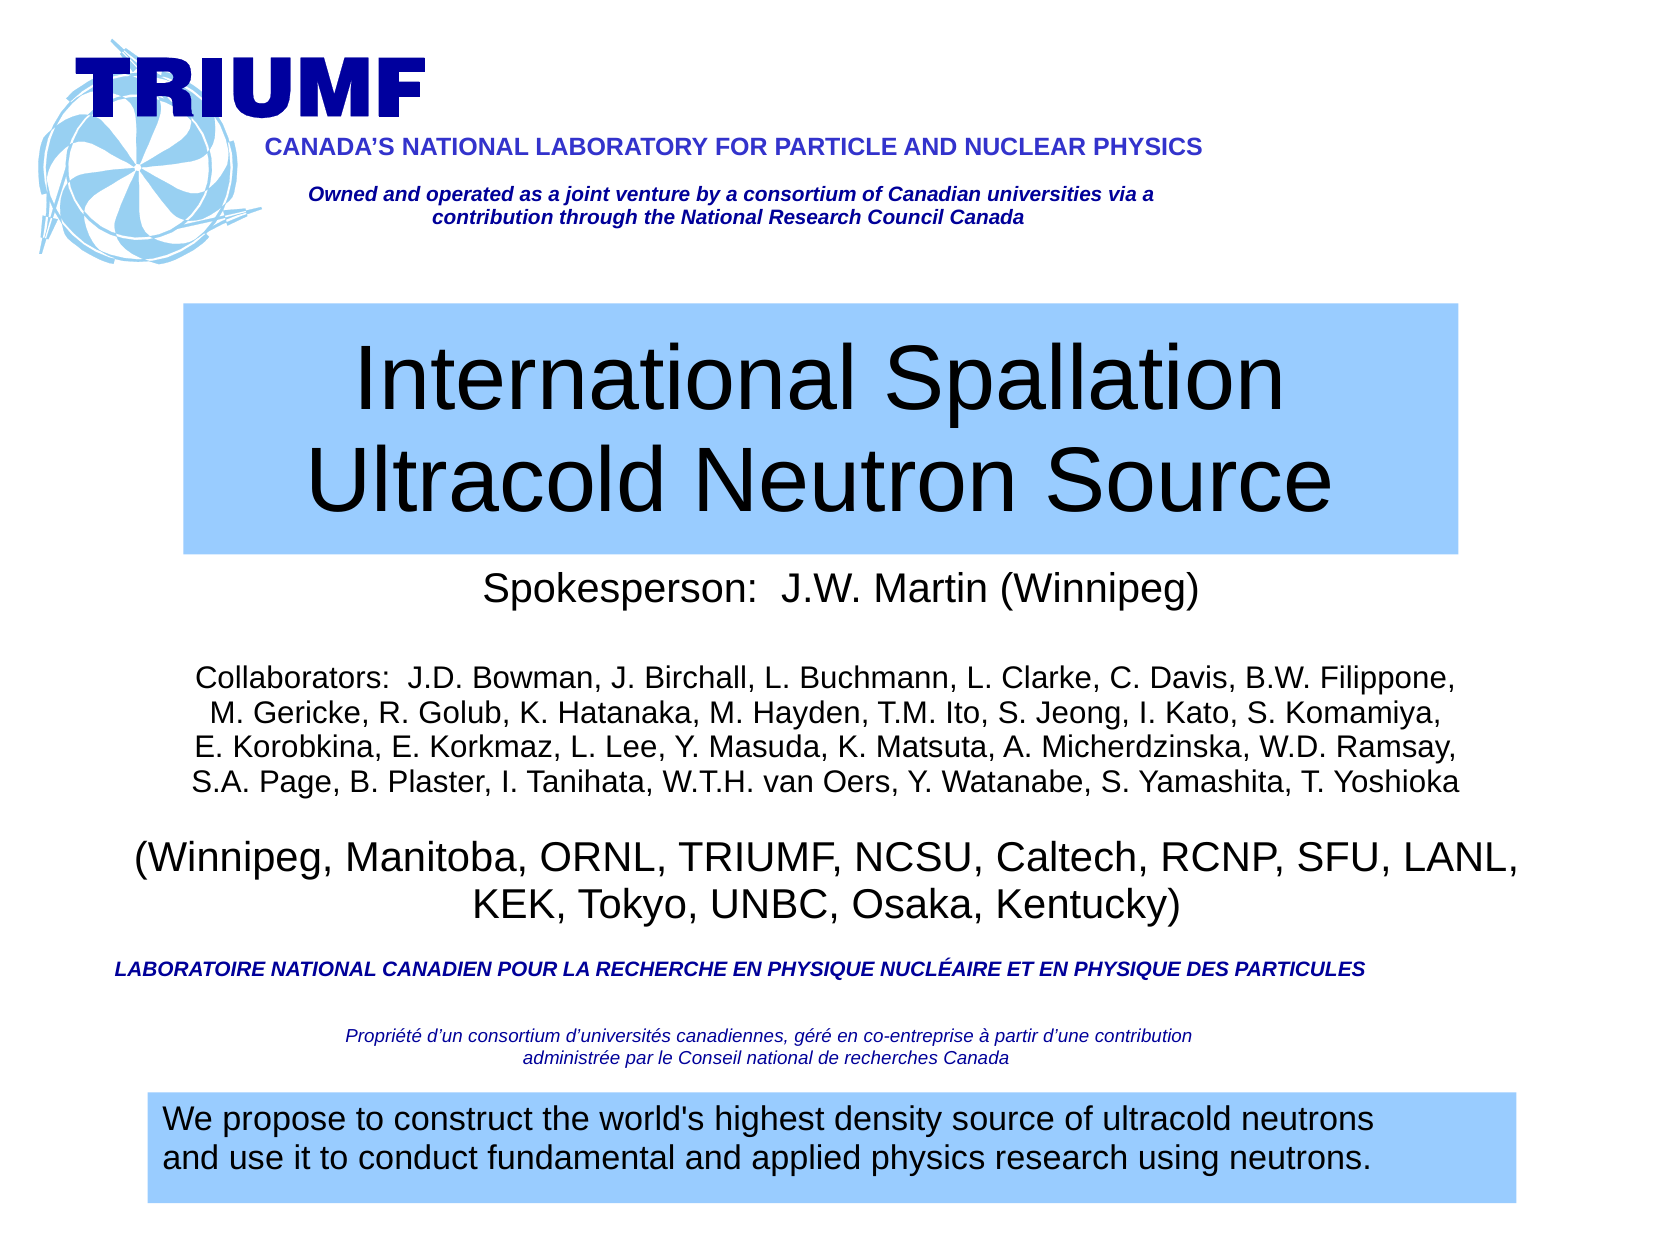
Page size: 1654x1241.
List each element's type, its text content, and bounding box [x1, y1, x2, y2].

text_box Spokesperson: J.W. Martin (Winnipeg) [442, 560, 1241, 617]
text_box We propose to construct the world's highest density source of ultracold neutrons and use it to conduct fundamental and applied physics research using neutrons. [147, 1092, 1517, 1204]
subtitle Collaborators: J.D. Bowman, J. Birchall, L. Buchmann, L. Clarke, C. Davis, B.W. Filippone, M. Gericke, R. Golub, K. Hatanaka, M. Hayden, T.M. Ito, S. Jeong, I. Kato, S. Komamiya, E. Korobkina, E. Korkmaz, L. Lee, Y. Masuda, K. Matsuta, A. Micherdzinska, W.D. Ramsay, S.A. Page, B. Plaster, I. Tanihata, W.T.H. van Oers, Y. Watanabe, S. Yamashita, T. Yoshioka (Winnipeg, Manitoba, ORNL, TRIUMF, NCSU, Caltech, RCNP, SFU, LANL, KEK, Tokyo, UNBC, Osaka, Kentucky) [88, 584, 1565, 1003]
picture [37, 37, 425, 266]
title International Spallation Ultracold Neutron Source [183, 303, 1459, 555]
text_box Propriété d’un consortium d’universités canadiennes, géré en co-entreprise à partir d’une contribution administrée par le Conseil national de recherches Canada [287, 981, 1250, 1078]
text_box LABORATOIRE NATIONAL CANADIEN POUR LA RECHERCHE EN PHYSIQUE NUCLÉAIRE ET EN PHYSIQUE DES PARTICULES [99, 949, 1425, 989]
text_box CANADA’S NATIONAL LABORATORY FOR PARTICLE AND NUCLEAR PHYSICS [249, 124, 1425, 169]
text_box Owned and operated as a joint venture by a consortium of Canadian universities via a contribution through the National Research Council Canada [249, 174, 1213, 237]
